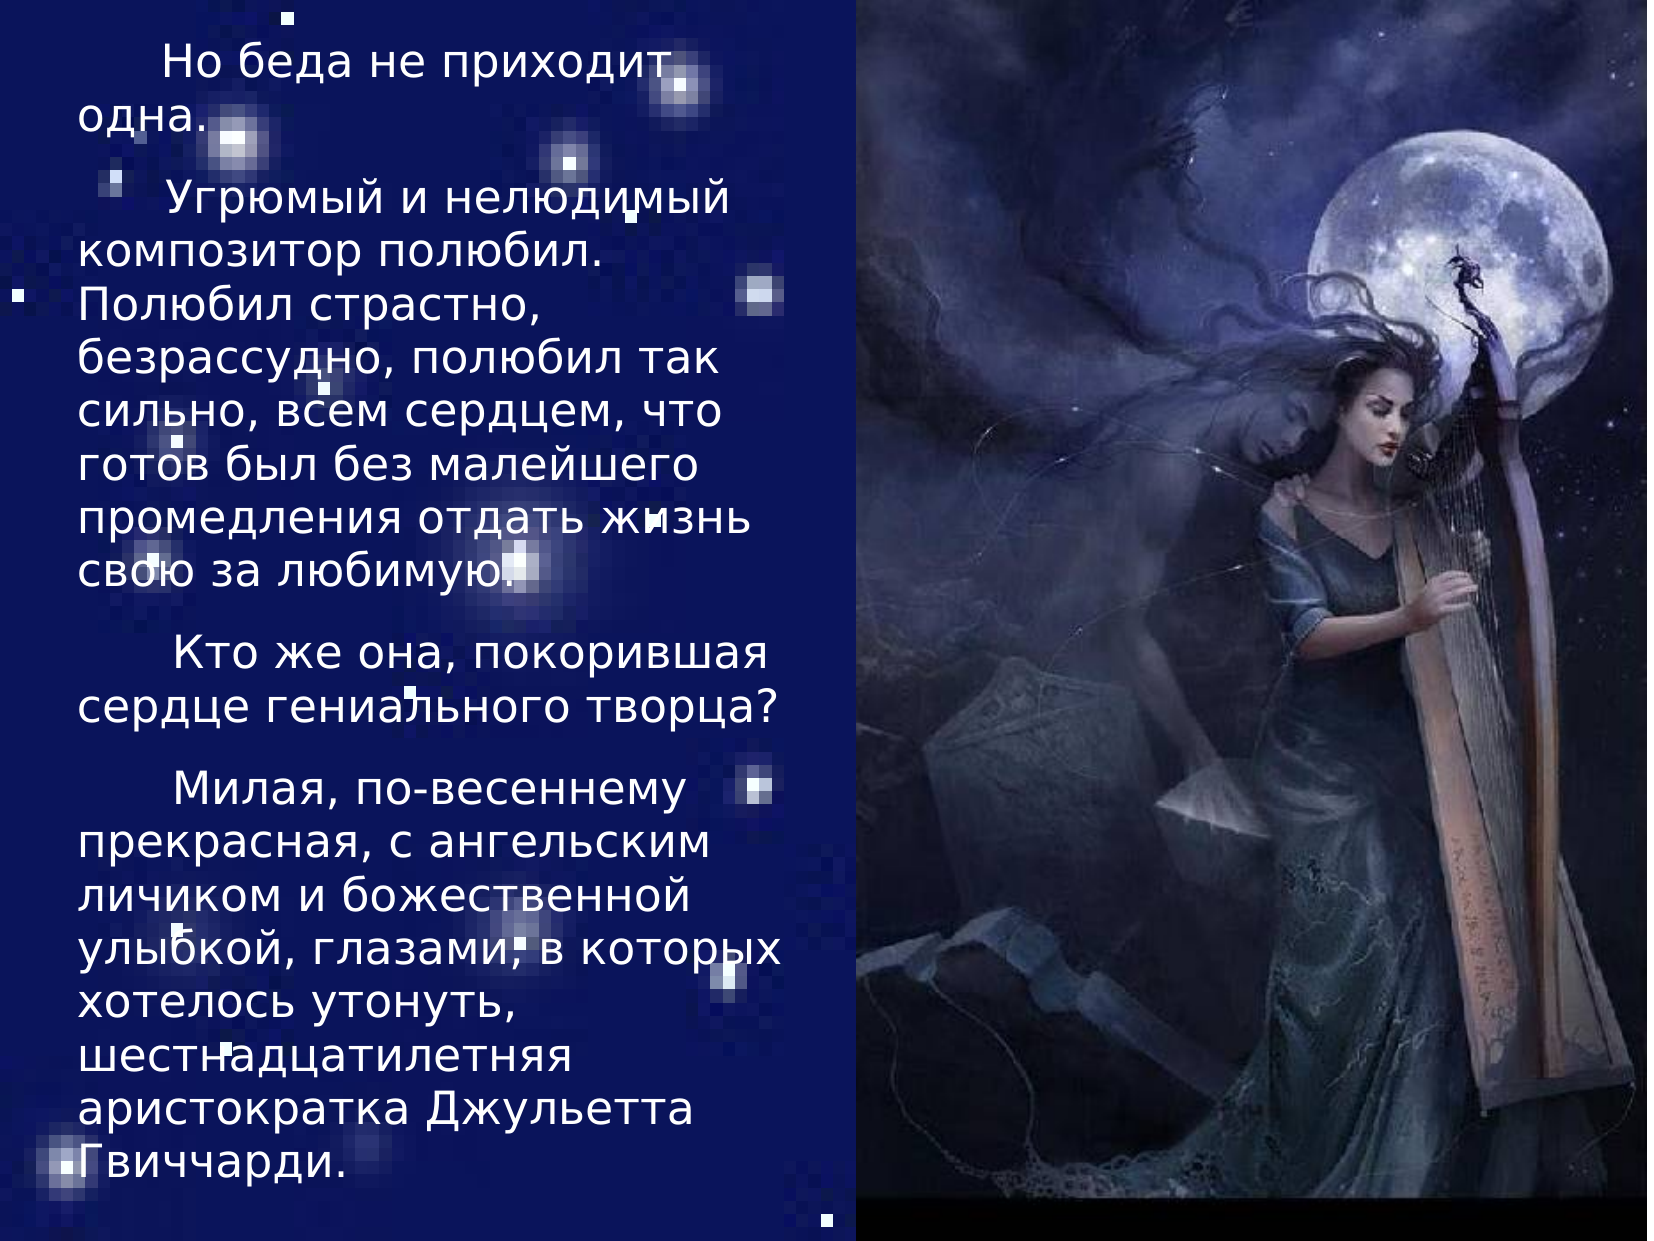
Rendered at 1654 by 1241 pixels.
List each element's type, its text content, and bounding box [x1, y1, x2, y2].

picture [0, 0, 1647, 1241]
list Но беда не приходит одна. Угрюмый и нелюдимый композитор полюбил. Полюбил страстно, безрассудно, полюбил так сильно, всем сердцем, что готов был без малейшего промедления отдать жизнь свою за любимую. Кто же она, покорившая сердце гениального творца? Милая, по-весеннему прекрасная, с ангельским личиком и божественной улыбкой, глазами, в которых хотелось утонуть, шестнадцатилетняя аристократка Джульетта Гвиччарди. [5, 35, 815, 1218]
